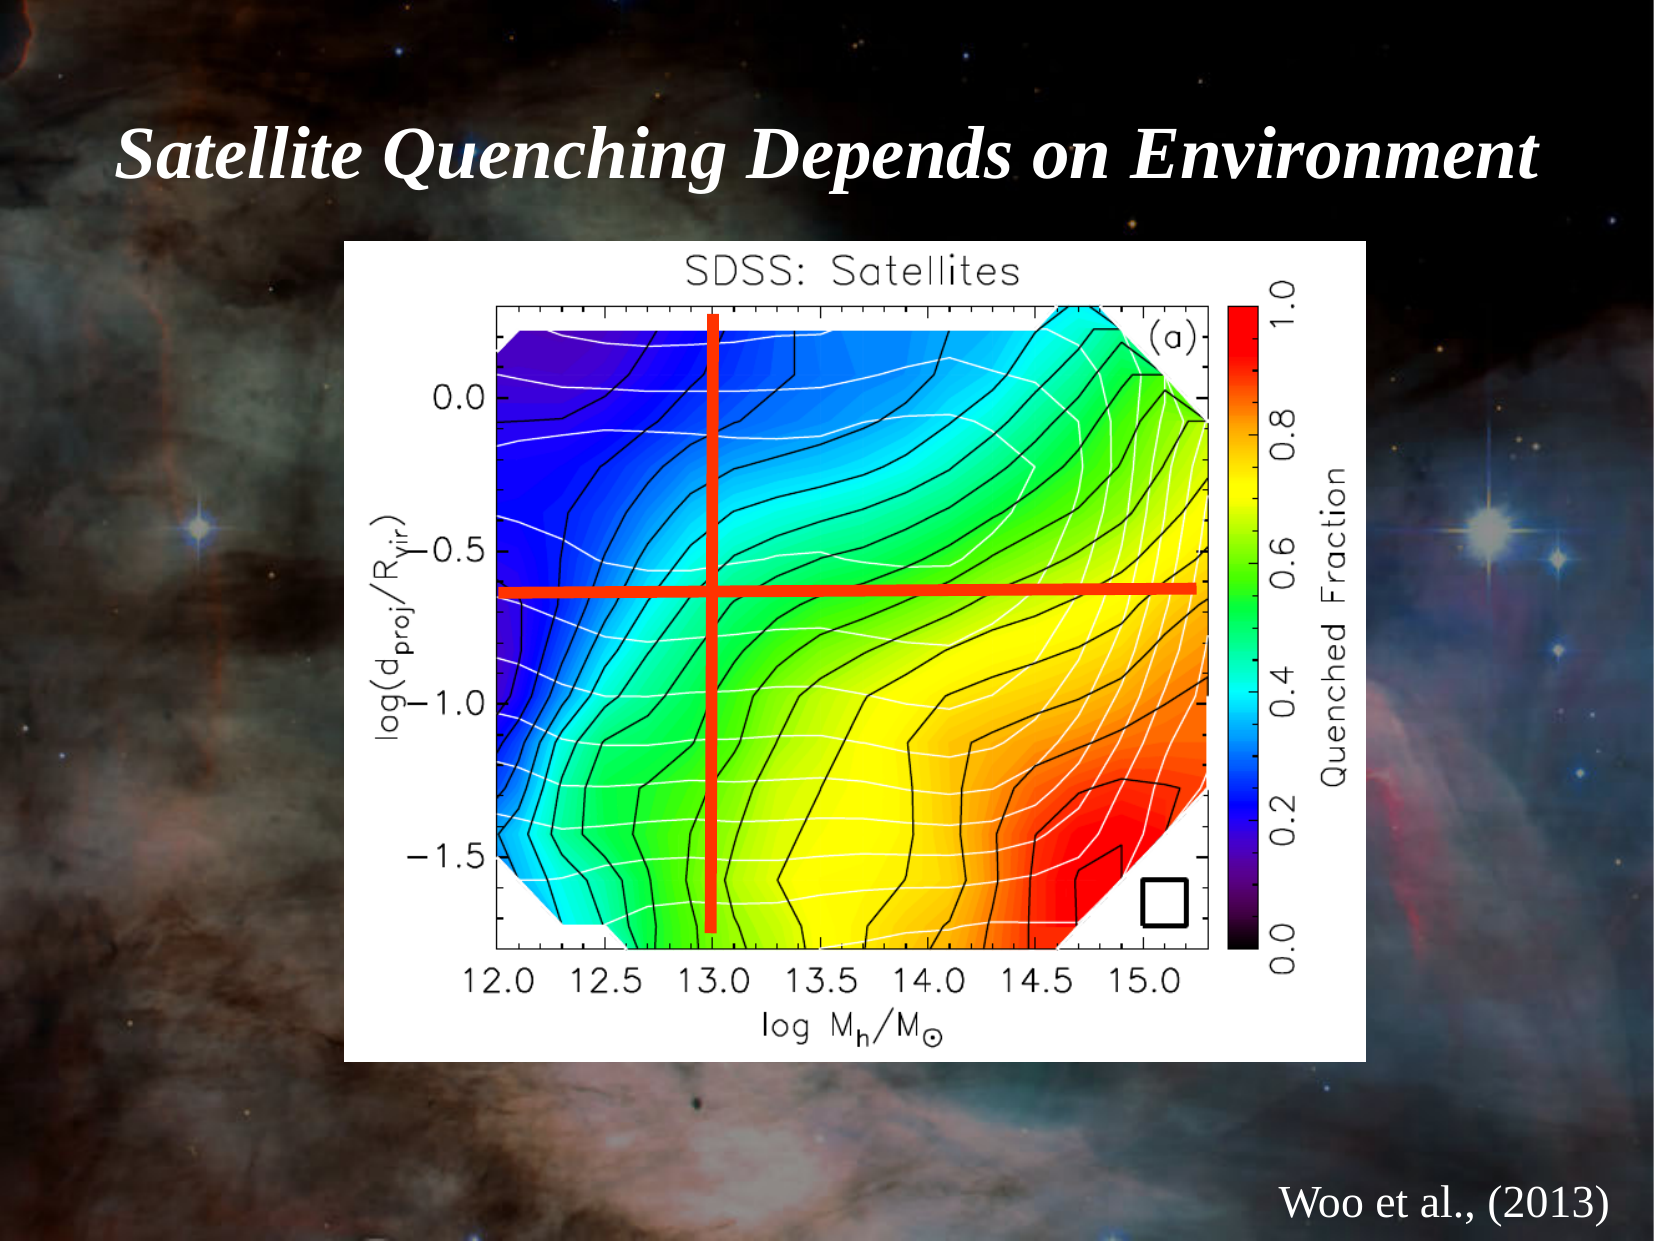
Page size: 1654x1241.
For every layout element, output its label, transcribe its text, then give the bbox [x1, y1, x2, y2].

title Satellite Quenching Depends on Environment [82, 49, 1571, 257]
text_box Woo et al., (2013) [1263, 1169, 1654, 1236]
picture [0, 0, 1654, 1241]
